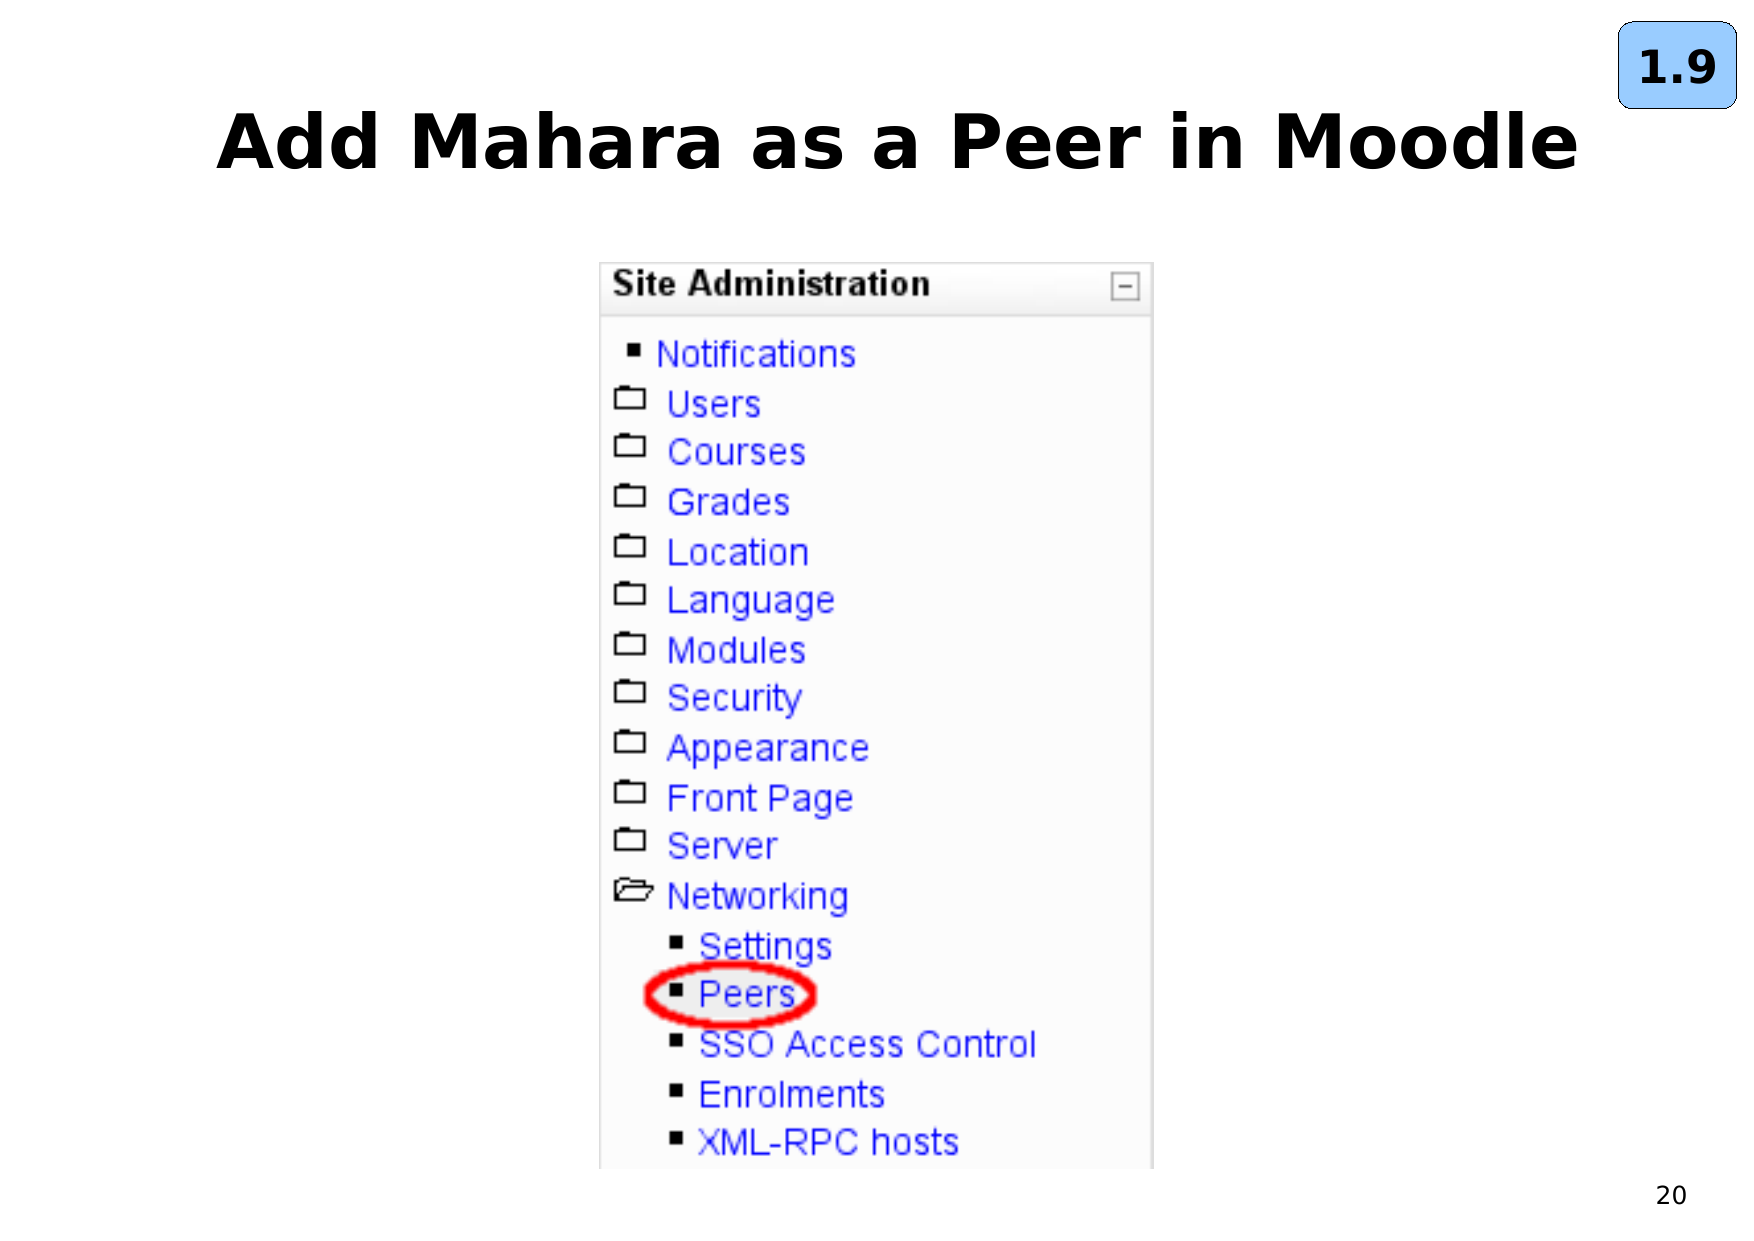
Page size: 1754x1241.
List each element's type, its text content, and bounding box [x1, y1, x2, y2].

title Add Mahara as a Peer in Moodle [59, 50, 1713, 227]
text_box 1.9 [1618, 21, 1737, 109]
picture [599, 262, 1154, 1169]
